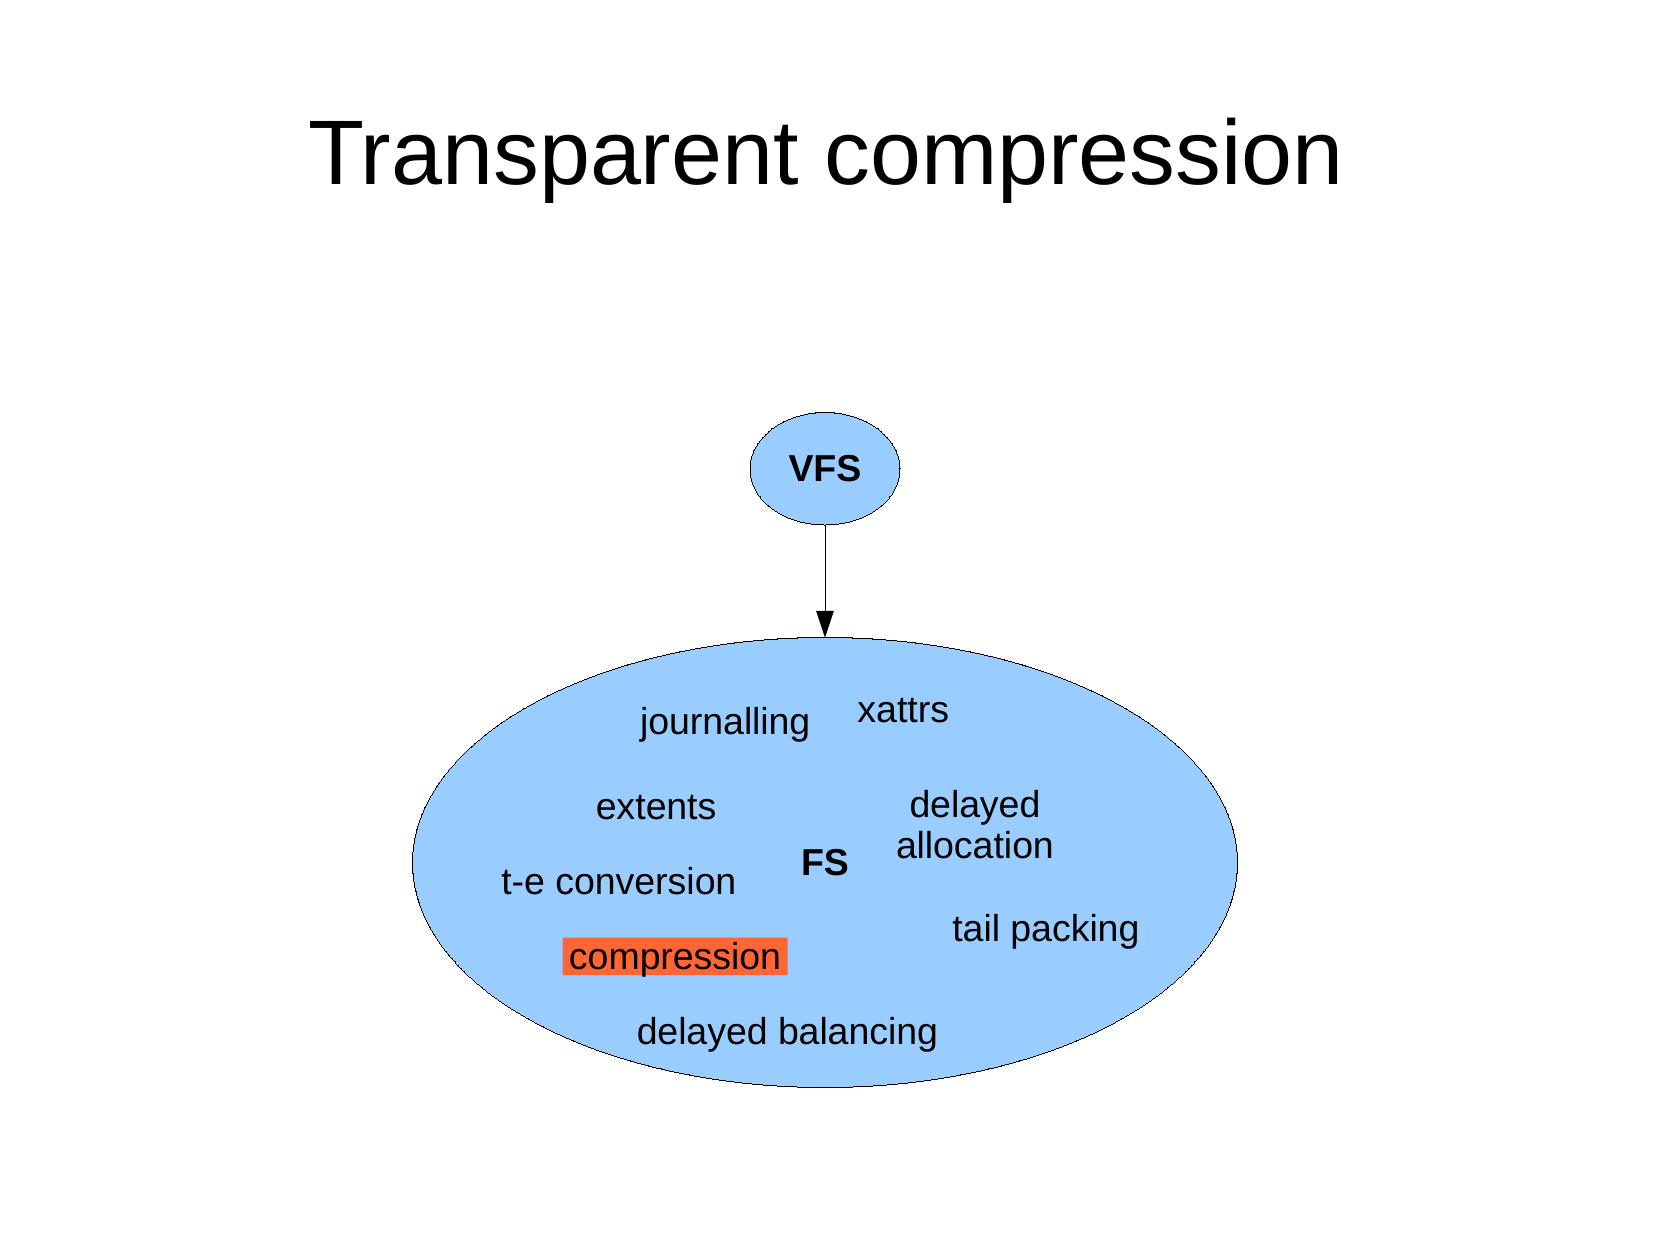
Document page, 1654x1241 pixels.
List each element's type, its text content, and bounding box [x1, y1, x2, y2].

text_box t-e conversion [525, 862, 713, 901]
text_box delayed balancing [637, 1012, 938, 1051]
title Transparent compression [82, 49, 1571, 257]
text_box extents [600, 787, 713, 826]
text_box xattrs [865, 690, 941, 729]
text_box VFS [750, 412, 901, 526]
text_box delayed allocation [900, 787, 1051, 863]
text_box tail packing [937, 900, 1155, 957]
text_box FS [412, 637, 1238, 1088]
text_box journalling [625, 693, 826, 751]
text_box compression [562, 937, 788, 976]
